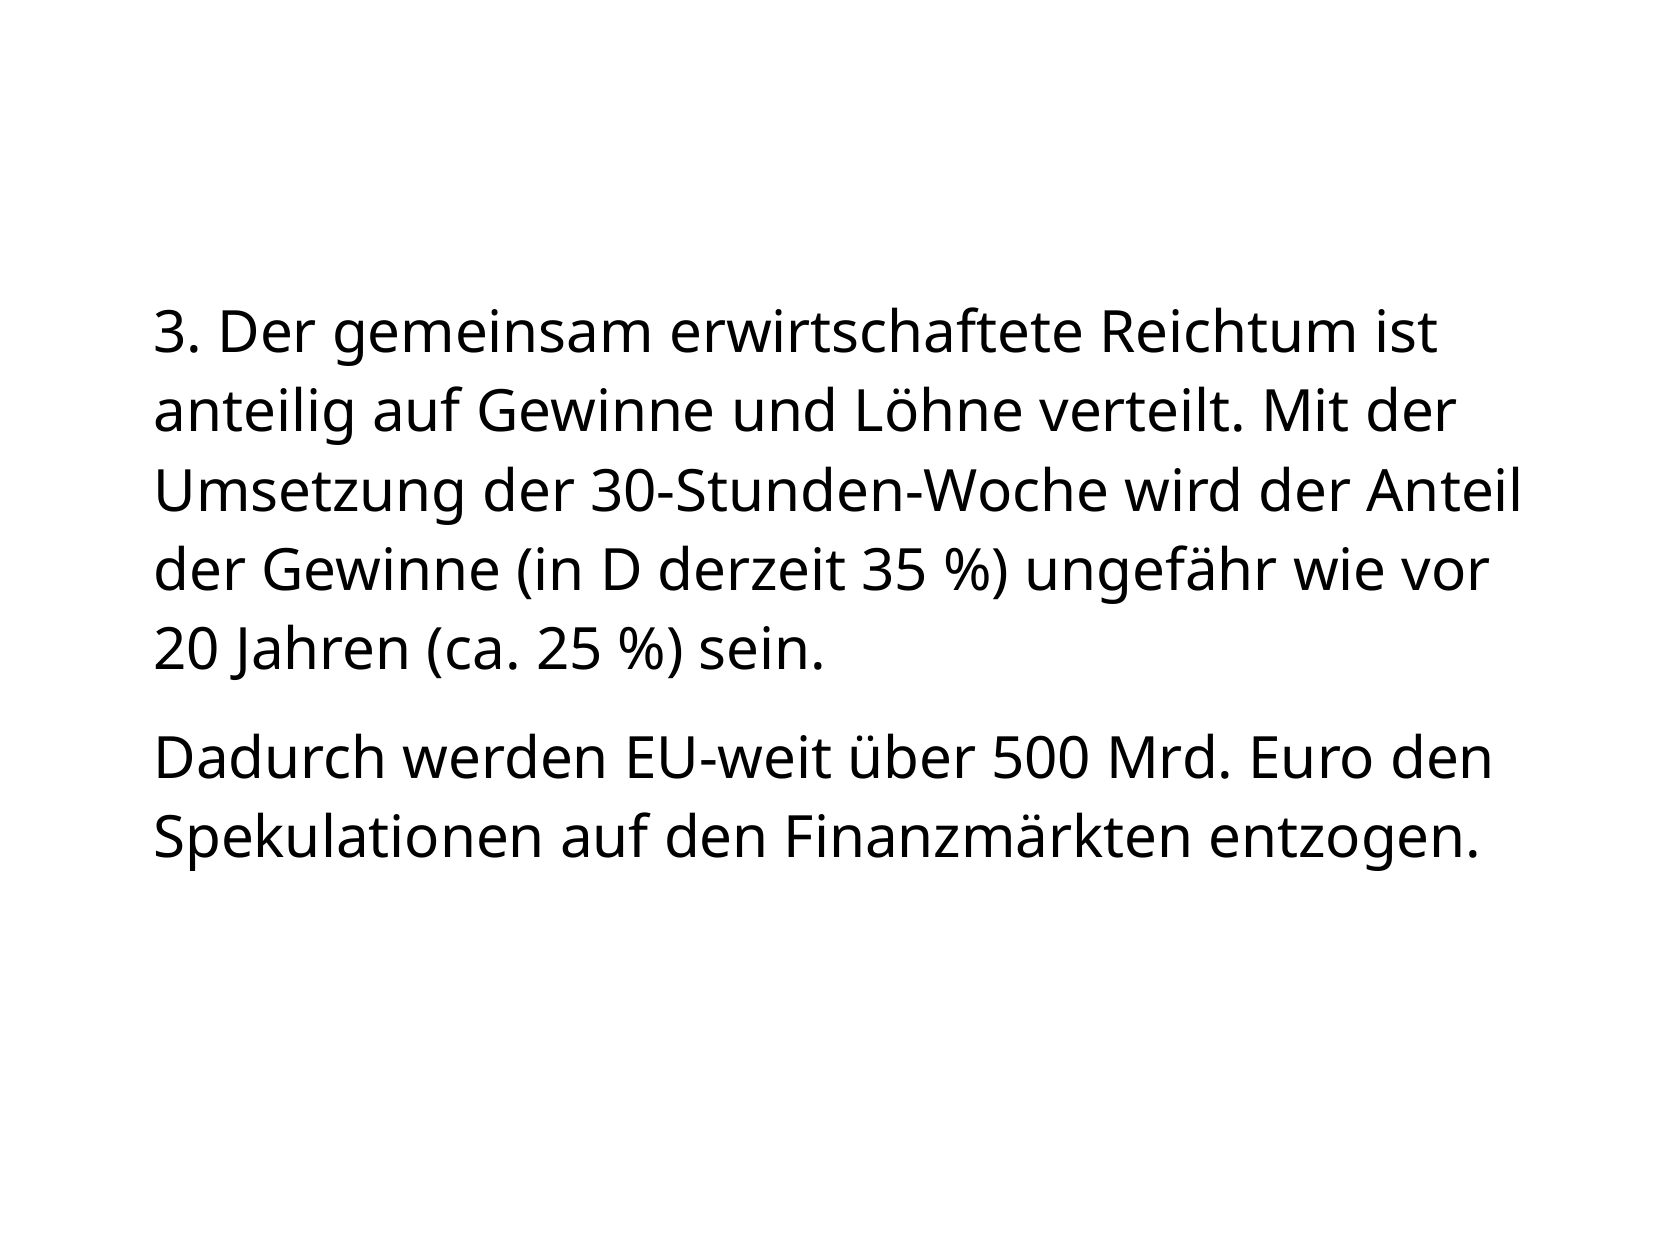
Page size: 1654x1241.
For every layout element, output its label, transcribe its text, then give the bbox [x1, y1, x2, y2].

list 3. Der gemeinsam erwirtschaftete Reichtum ist anteilig auf Gewinne und Löhne verteilt. Mit der Umsetzung der 30-Stunden-Woche wird der Anteil der Gewinne (in D derzeit 35 %) ungefähr wie vor 20 Jahren (ca. 25 %) sein. Dadurch werden EU-weit über 500 Mrd. Euro den Spekulationen auf den Finanzmärkten entzogen. [82, 290, 1571, 1010]
